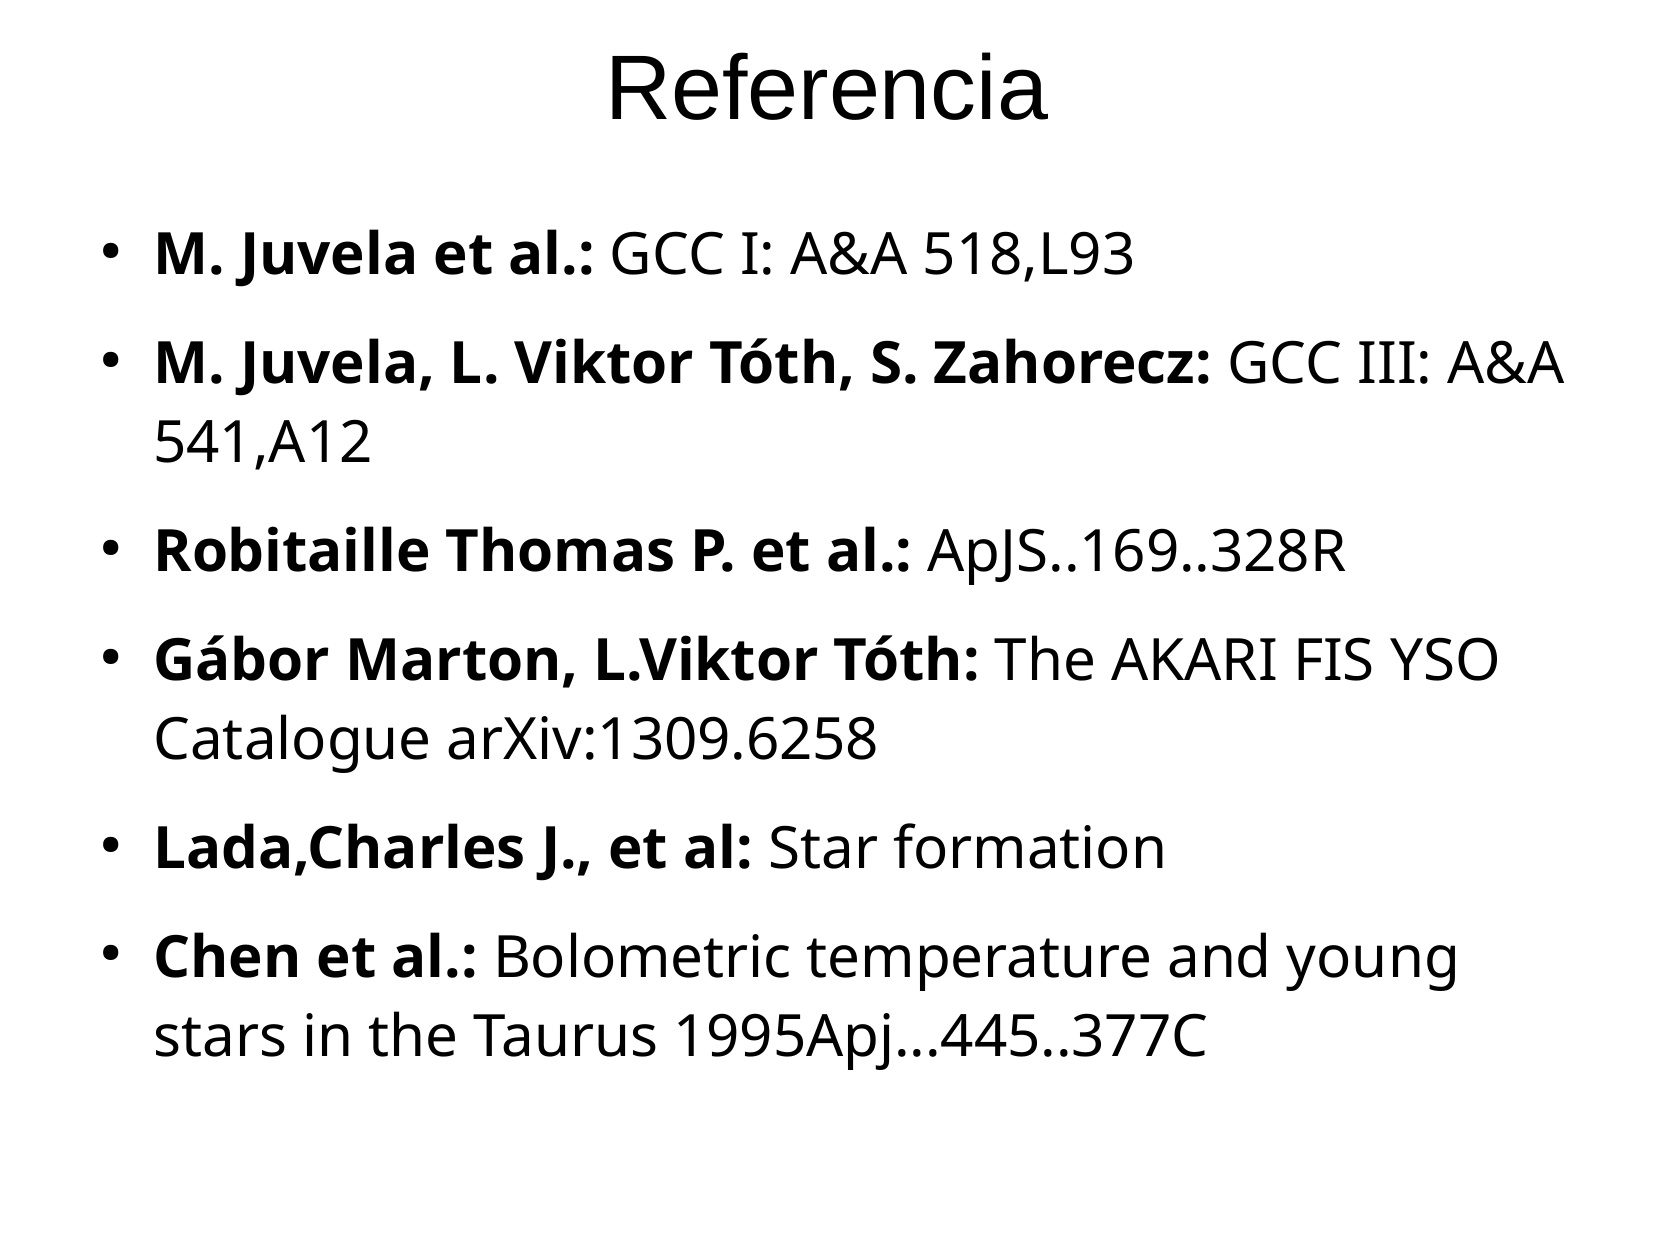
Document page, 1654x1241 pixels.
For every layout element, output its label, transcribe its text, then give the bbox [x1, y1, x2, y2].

list M. Juvela et al.: GCC I: A&A 518,L93 M. Juvela, L. Viktor Tóth, S. Zahorecz: GCC III: A&A 541,A12 Robitaille Thomas P. et al.: ApJS..169..328R Gábor Marton, L.Viktor Tóth: The AKARI FIS YSO Catalogue arXiv:1309.6258 Lada,Charles J., et al: Star formation Chen et al.: Bolometric temperature and young stars in the Taurus 1995Apj...445..377C [82, 212, 1571, 1217]
title Referencia [82, 35, 1571, 140]
